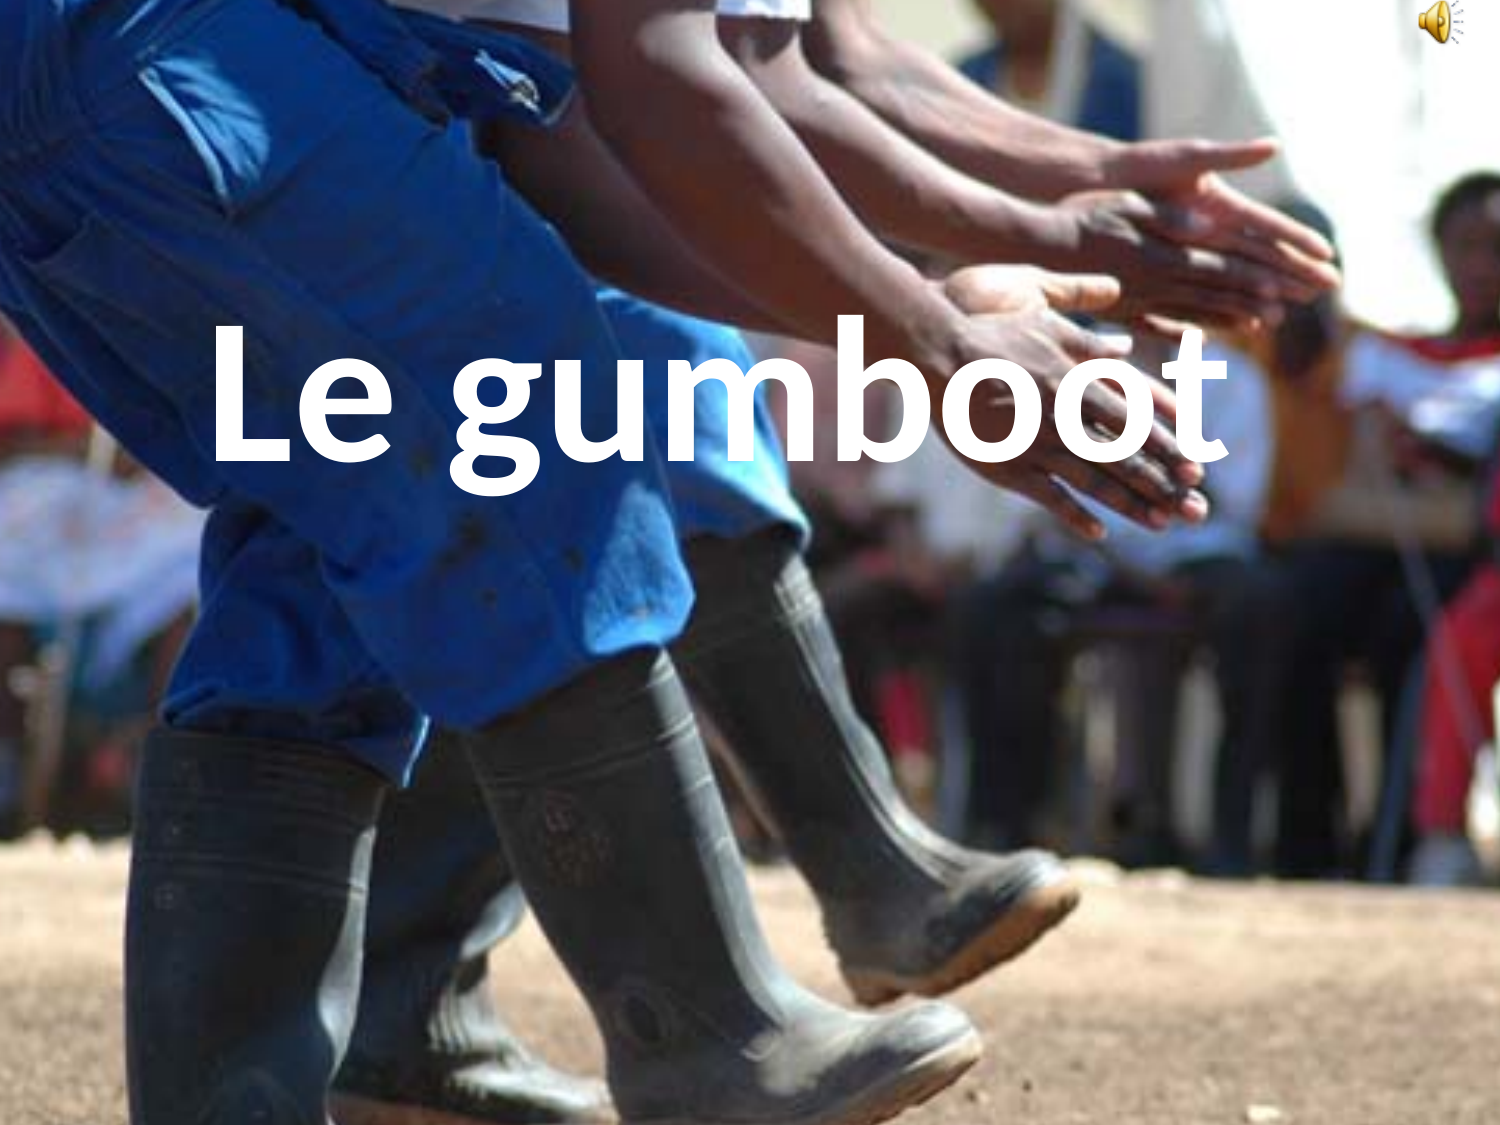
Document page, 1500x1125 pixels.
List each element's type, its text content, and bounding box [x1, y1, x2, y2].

title Le gumboot [82, 246, 1357, 488]
picture [0, 0, 1500, 1125]
